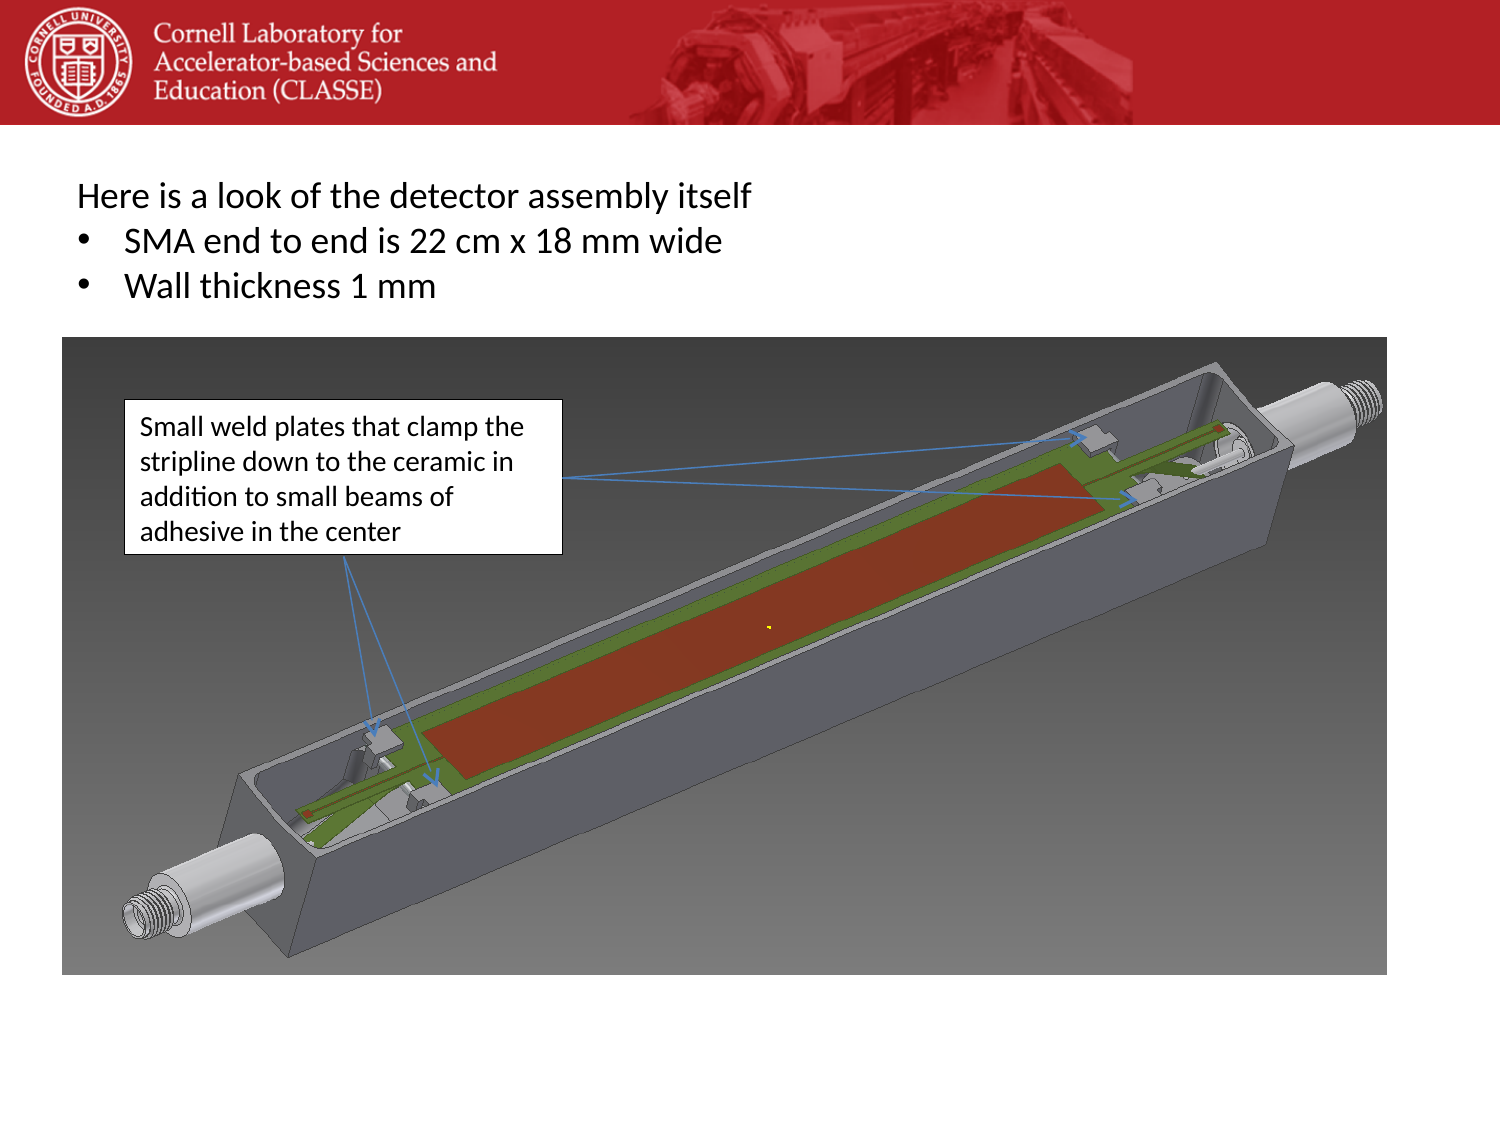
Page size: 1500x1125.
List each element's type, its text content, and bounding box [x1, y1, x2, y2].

text_box Small weld plates that clamp the stripline down to the ceramic in addition to small beams of adhesive in the center [124, 399, 563, 555]
text_box Here is a look of the detector assembly itself SMA end to end is 22 cm x 18 mm wide Wall thickness 1 mm [62, 163, 1160, 314]
picture [0, 0, 1500, 125]
picture [62, 337, 1387, 975]
